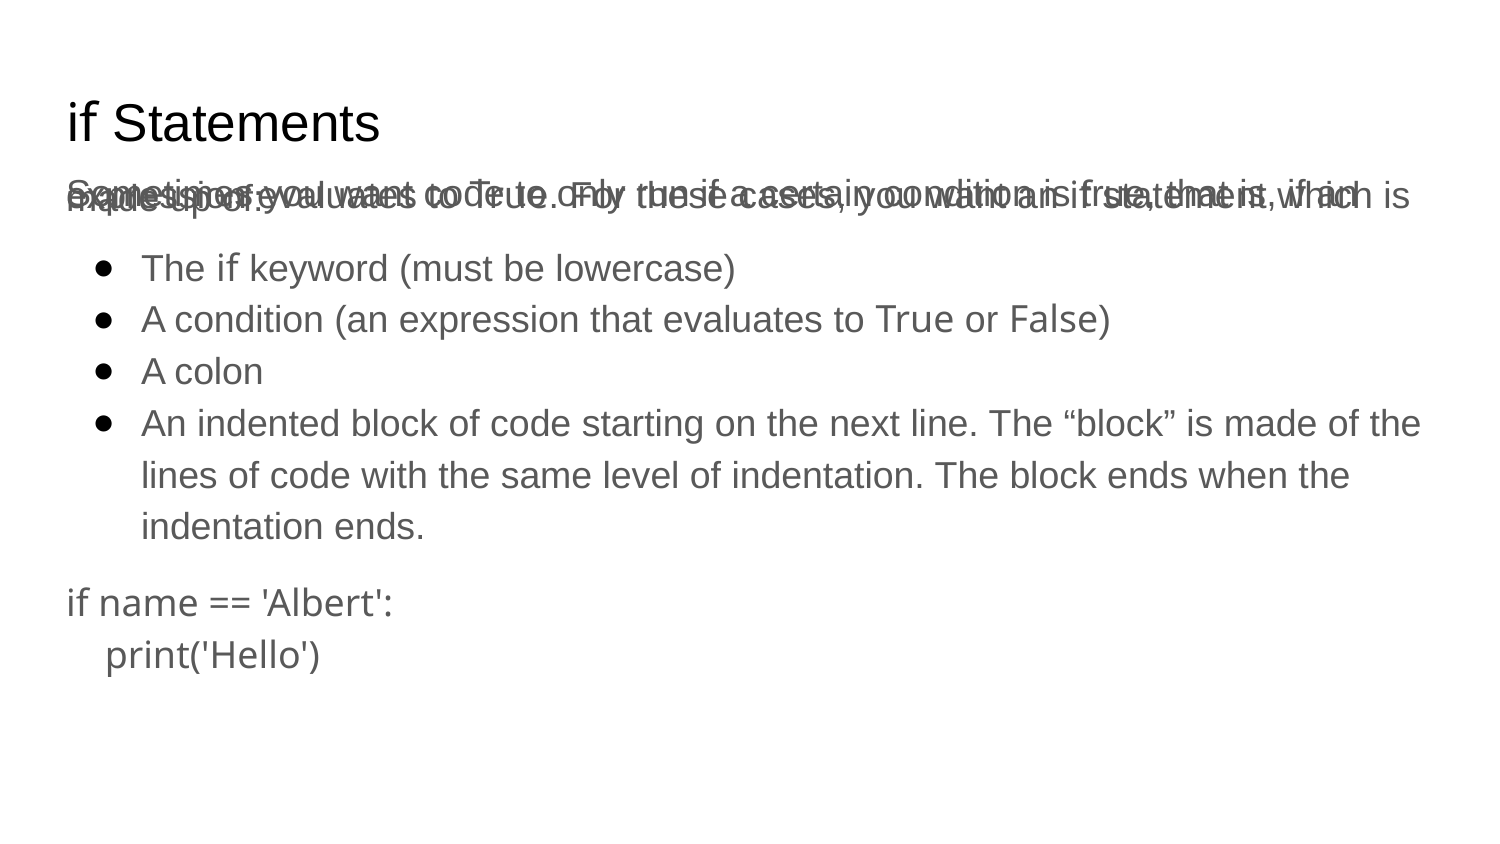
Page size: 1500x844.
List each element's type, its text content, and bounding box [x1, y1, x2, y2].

title if Statements [51, 72, 1449, 167]
list Sometimes you want code to only run if a certain condition is true, that is, if an expression evaluates to True. For these cases, you want an if statement which is made up of: The if keyword (must be lowercase) A condition (an expression that evaluates to True or False) A colon An indented block of code starting on the next line. The “block” is made of the lines of code with the same level of indentation. The block ends when the indentation ends. if name == 'Albert': print('Hello') [51, 189, 1449, 805]
